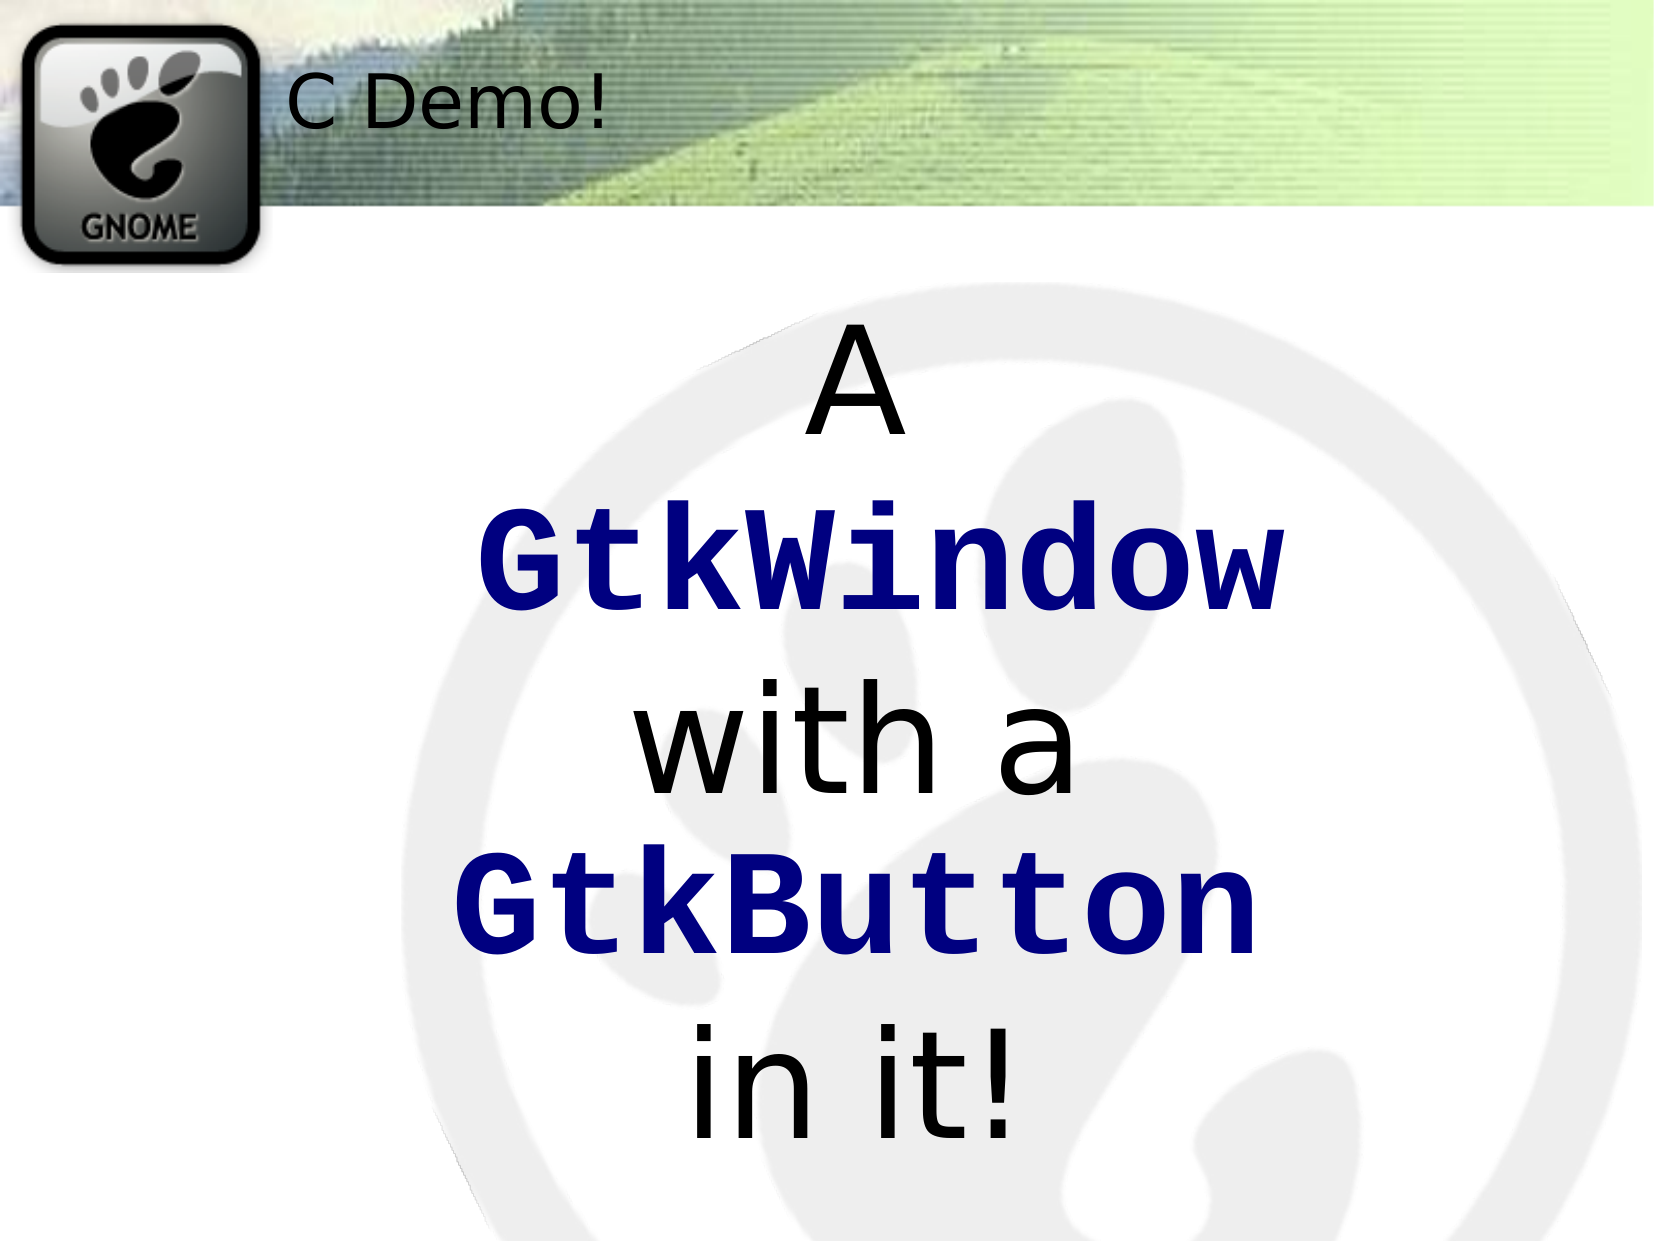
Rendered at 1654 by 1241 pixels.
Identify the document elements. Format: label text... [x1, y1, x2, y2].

picture [0, 207, 1654, 273]
list A GtkWindow with a GtkButton in it! [118, 295, 1595, 1174]
picture [401, 282, 1642, 1241]
title C Demo! [0, 0, 1654, 207]
